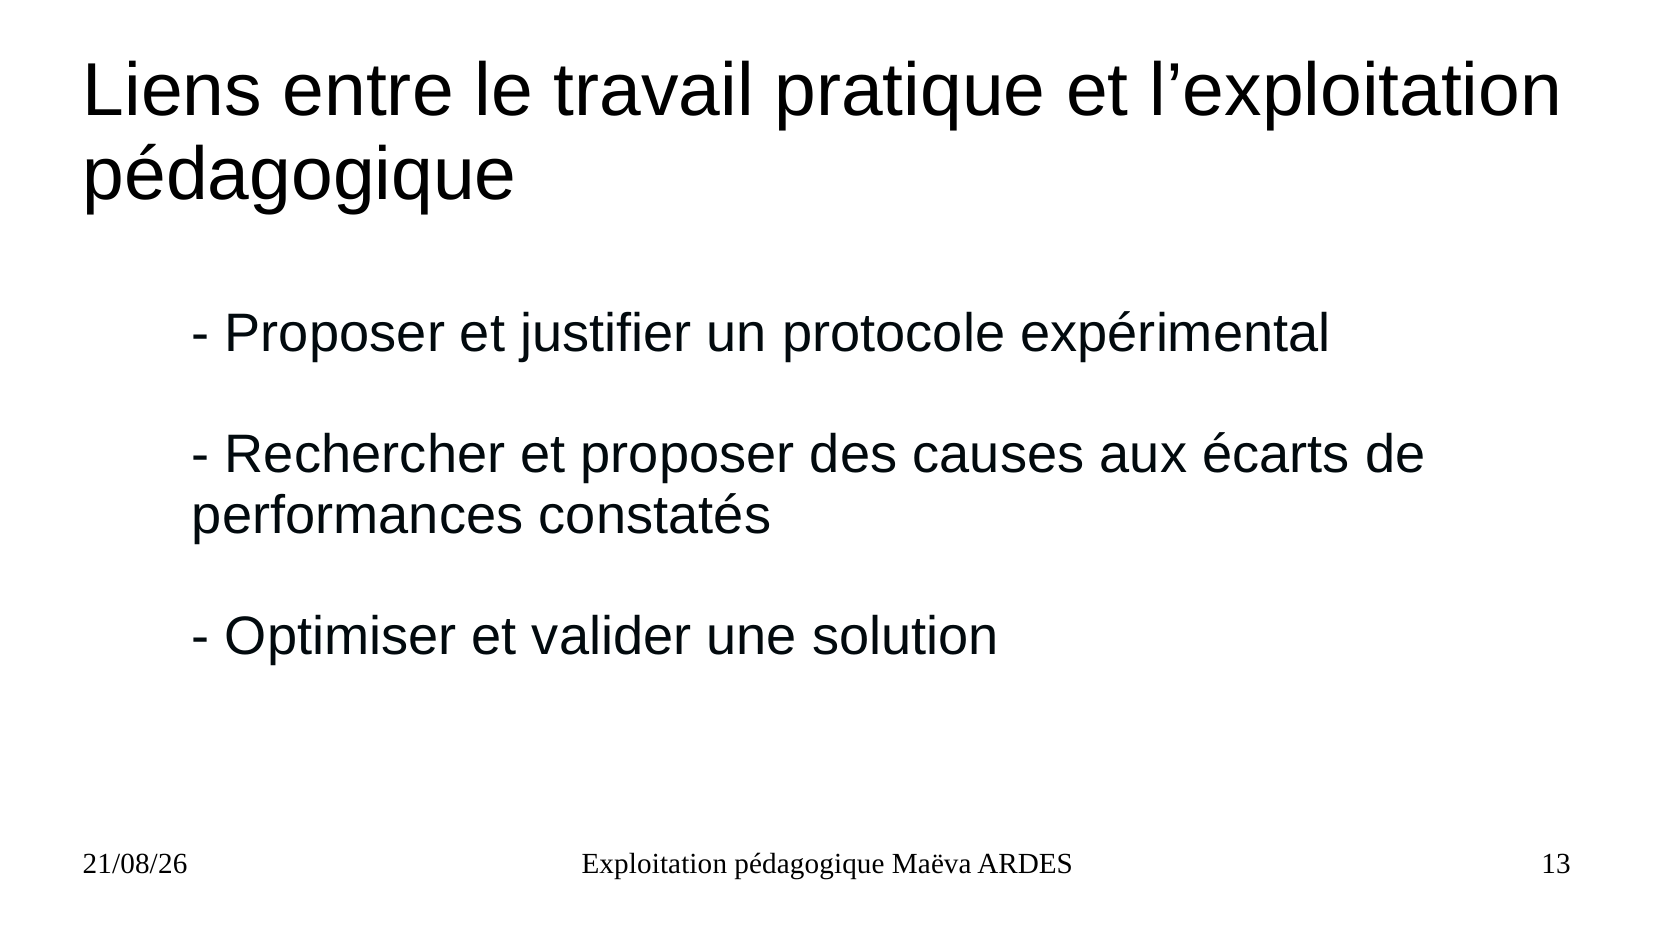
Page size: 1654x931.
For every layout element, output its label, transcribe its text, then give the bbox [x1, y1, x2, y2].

text_box - Proposer et justifier un protocole expérimental - Rechercher et proposer des causes aux écarts de performances constatés - Optimiser et valider une solution [177, 295, 1477, 674]
title Liens entre le travail pratique et l’exploitation pédagogique [82, 47, 1571, 384]
